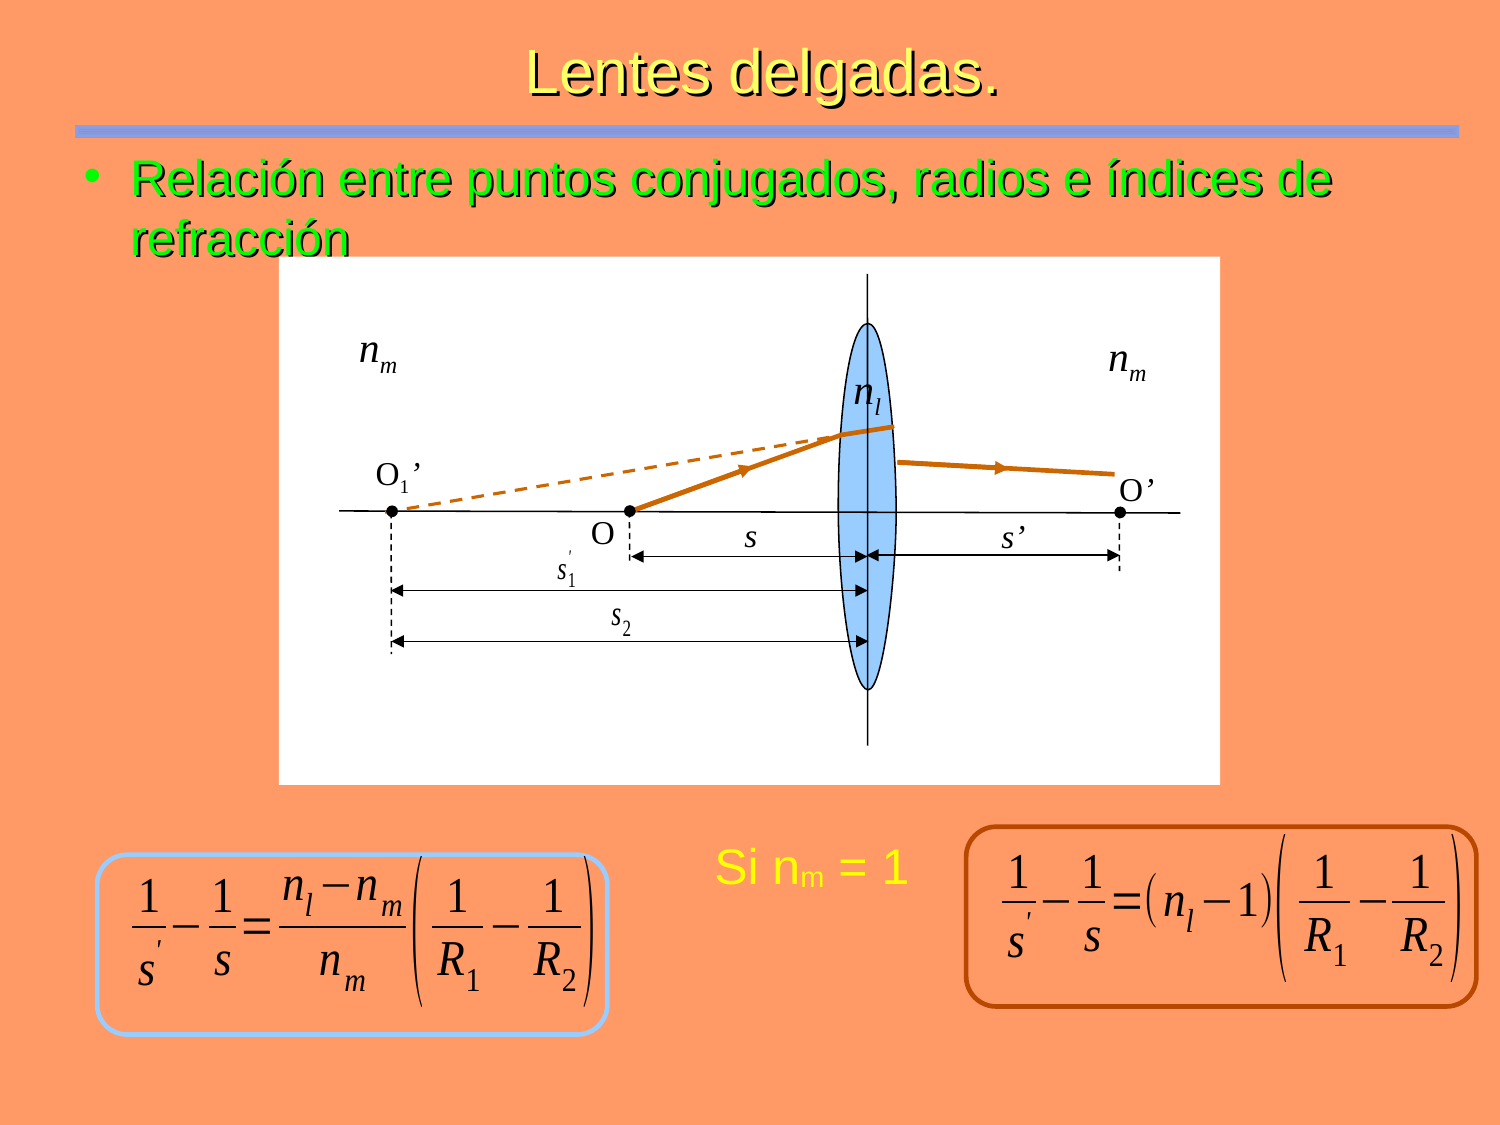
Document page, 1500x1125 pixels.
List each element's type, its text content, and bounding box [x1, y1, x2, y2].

chart [1471, 834, 1483, 982]
chart [987, 834, 1474, 982]
text_box [278, 256, 1221, 785]
text_box Si nm = 1 [679, 826, 945, 919]
text_box O [584, 511, 622, 552]
text_box nl [834, 363, 866, 421]
text_box Relación entre puntos conjugados, radios e índices de refracción [68, 137, 1398, 226]
text_box O1’ [372, 451, 423, 498]
text_box nm [345, 320, 417, 378]
text_box O’ [1111, 468, 1162, 509]
chart [118, 856, 617, 1007]
text_box [75, 125, 1460, 138]
text_box s’ [995, 514, 1032, 555]
text_box Lentes delgadas. [50, 23, 1476, 114]
text_box s [732, 514, 770, 555]
text_box nl [869, 363, 907, 421]
chart [603, 595, 640, 643]
text_box nm [1094, 329, 1167, 387]
chart [549, 545, 584, 594]
